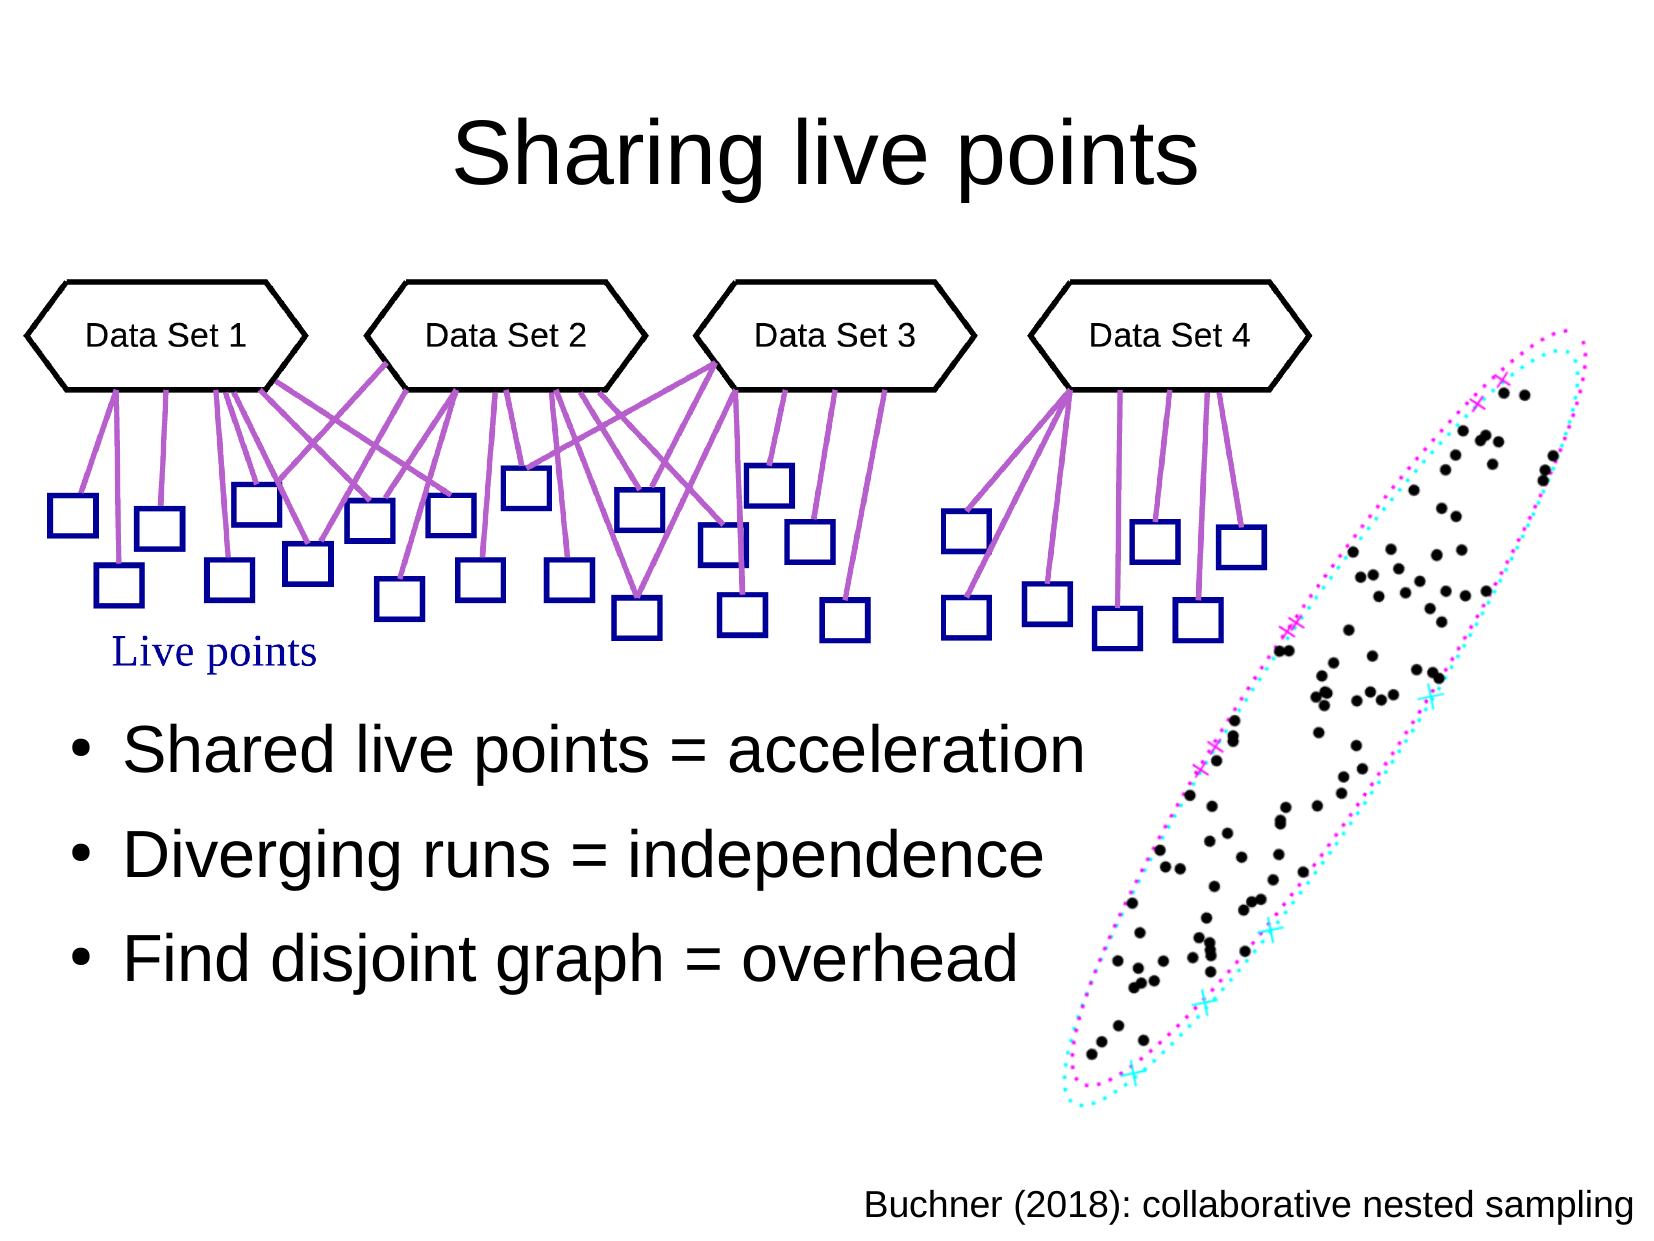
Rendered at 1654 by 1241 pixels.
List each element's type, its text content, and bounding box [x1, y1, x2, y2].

picture [23, 244, 1654, 1176]
title Sharing live points [82, 49, 1571, 257]
list Shared live points = acceleration Diverging runs = independence Find disjoint graph = overhead [51, 712, 1276, 1241]
text_box Buchner (2018): collaborative nested sampling [1276, 1176, 1654, 1241]
